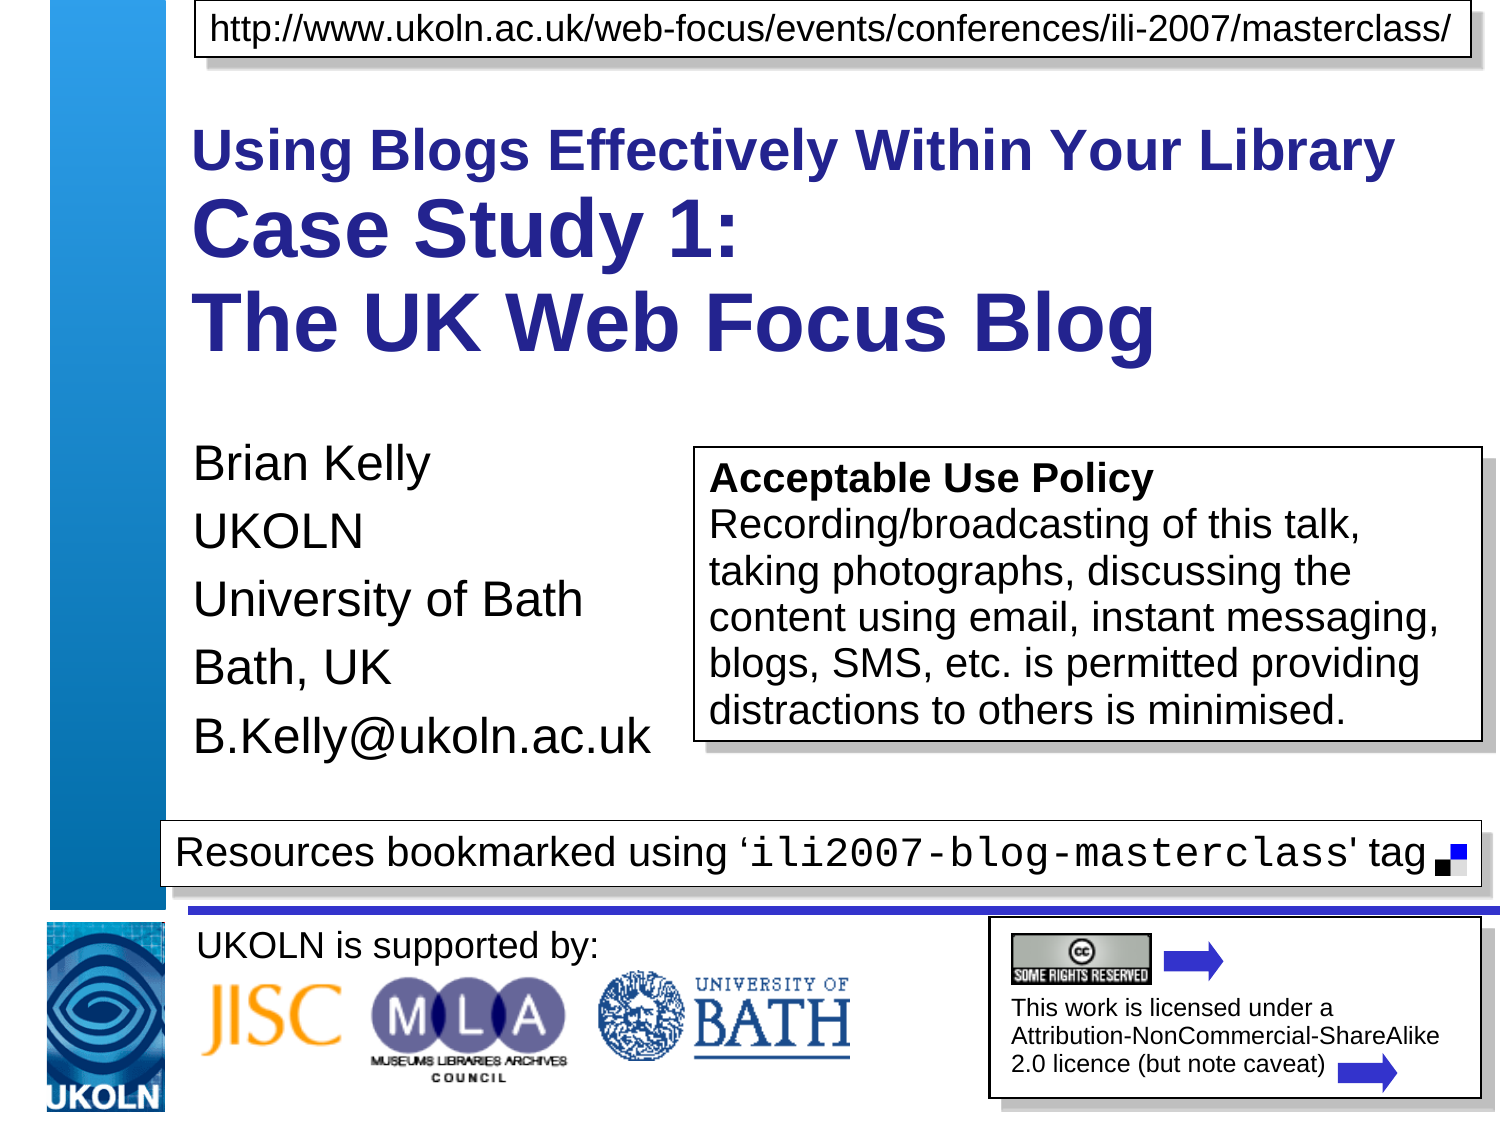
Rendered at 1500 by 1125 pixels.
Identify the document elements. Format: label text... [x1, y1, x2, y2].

text_box UKOLN is supported by: [181, 916, 989, 1058]
picture [198, 981, 351, 1075]
text_box [989, 916, 1481, 1098]
picture [1435, 844, 1467, 877]
picture [46, 922, 165, 1112]
picture [356, 966, 582, 1098]
text_box This work is licensed under a Attribution-NonCommercial-ShareAlike 2.0 licence (but note caveat) [996, 986, 1461, 1086]
text_box Acceptable Use Policy Recording/broadcasting of this talk, taking photographs, discussing the content using email, instant messaging, blogs, SMS, etc. is permitted providing distractions to others is minimised. [694, 446, 1483, 741]
picture [597, 970, 850, 1061]
subtitle Brian Kelly UKOLN University of Bath Bath, UK B.Kelly@ukoln.ac.uk [177, 427, 684, 797]
title Using Blogs Effectively Within Your Library Case Study 1: The UK Web Focus Blog [176, 100, 1459, 386]
text_box Resources bookmarked using ‘ili2007-blog-masterclass' tag [160, 820, 1482, 887]
picture [46, 922, 58, 927]
text_box http://www.ukoln.ac.uk/web-focus/events/conferences/ili-2007/masterclass/ [194, 0, 1471, 58]
picture [1012, 934, 1151, 984]
